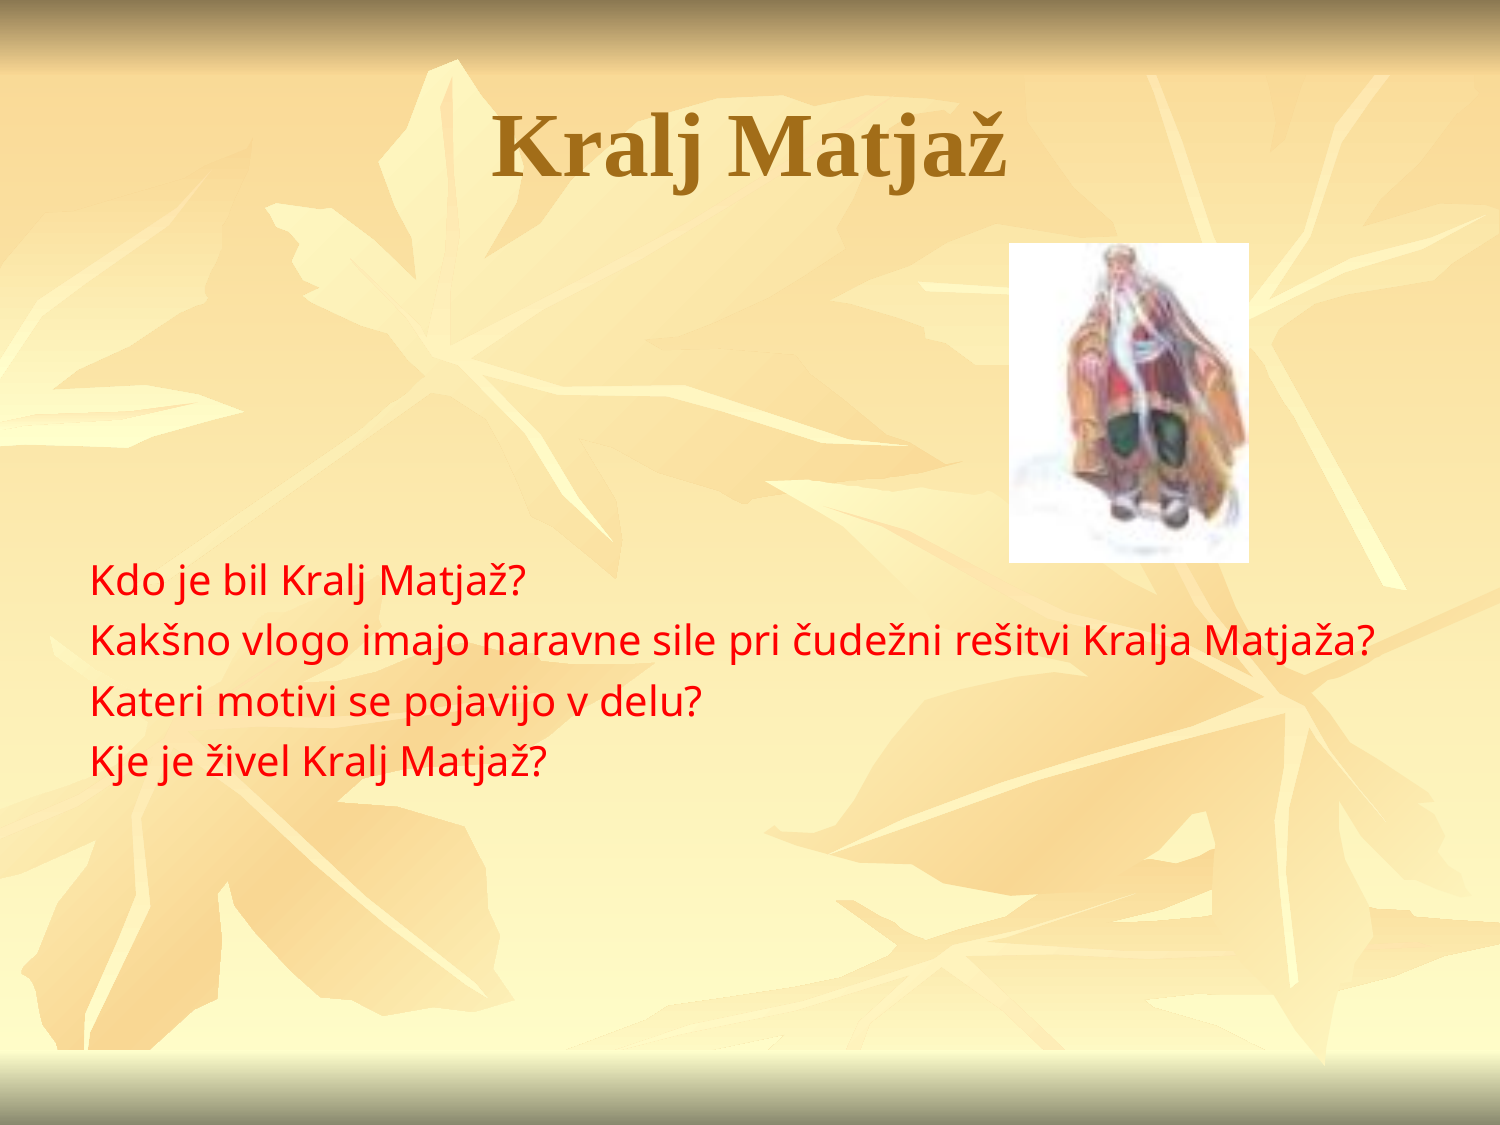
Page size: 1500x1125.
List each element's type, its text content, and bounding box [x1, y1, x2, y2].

title Kralj Matjaž [75, 37, 1425, 241]
list Kdo je bil Kralj Matjaž? Kakšno vlogo imajo naravne sile pri čudežni rešitvi Kralja Matjaža? Kateri motivi se pojavijo v delu? Kje je živel Kralj Matjaž? [75, 262, 1425, 964]
picture [1009, 243, 1249, 563]
